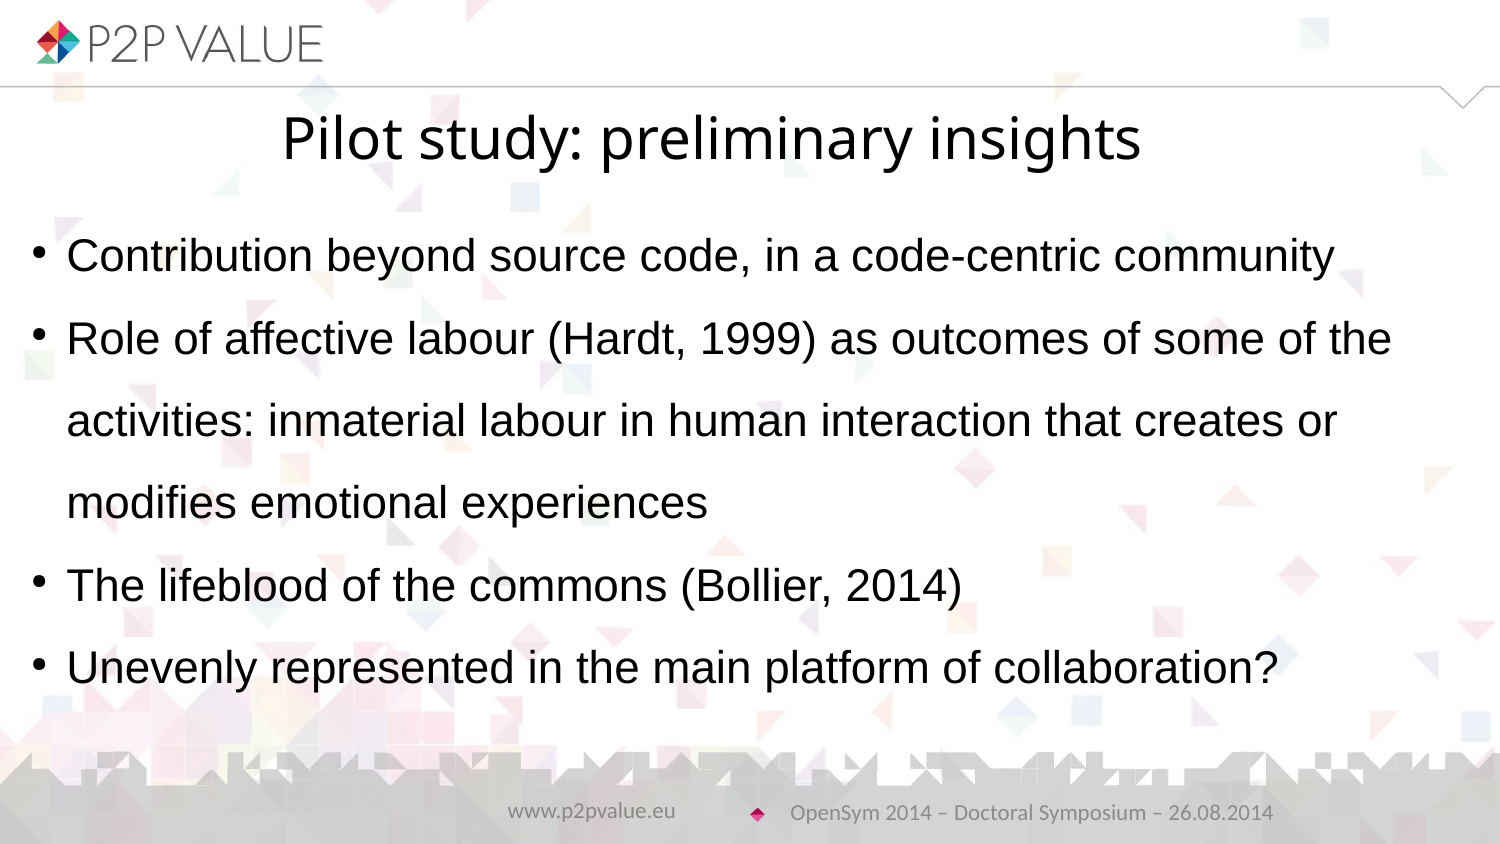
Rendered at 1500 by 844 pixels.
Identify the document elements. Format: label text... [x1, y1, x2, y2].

text_box OpenSym 2014 – Doctoral Symposium – 26.08.2014 [777, 788, 1470, 834]
title Pilot study: preliminary insights [60, 92, 1366, 181]
picture [0, 0, 1500, 844]
text_box www.p2pvalue.eu [501, 789, 720, 829]
subtitle Contribution beyond source code, in a code-centric community Role of affective labour (Hardt, 1999) as outcomes of some of the activities: inmaterial labour in human interaction that creates or modifies emotional experiences The lifeblood of the commons (Bollier, 2014) Unevenly represented in the main platform of collaboration? [17, 191, 1499, 747]
